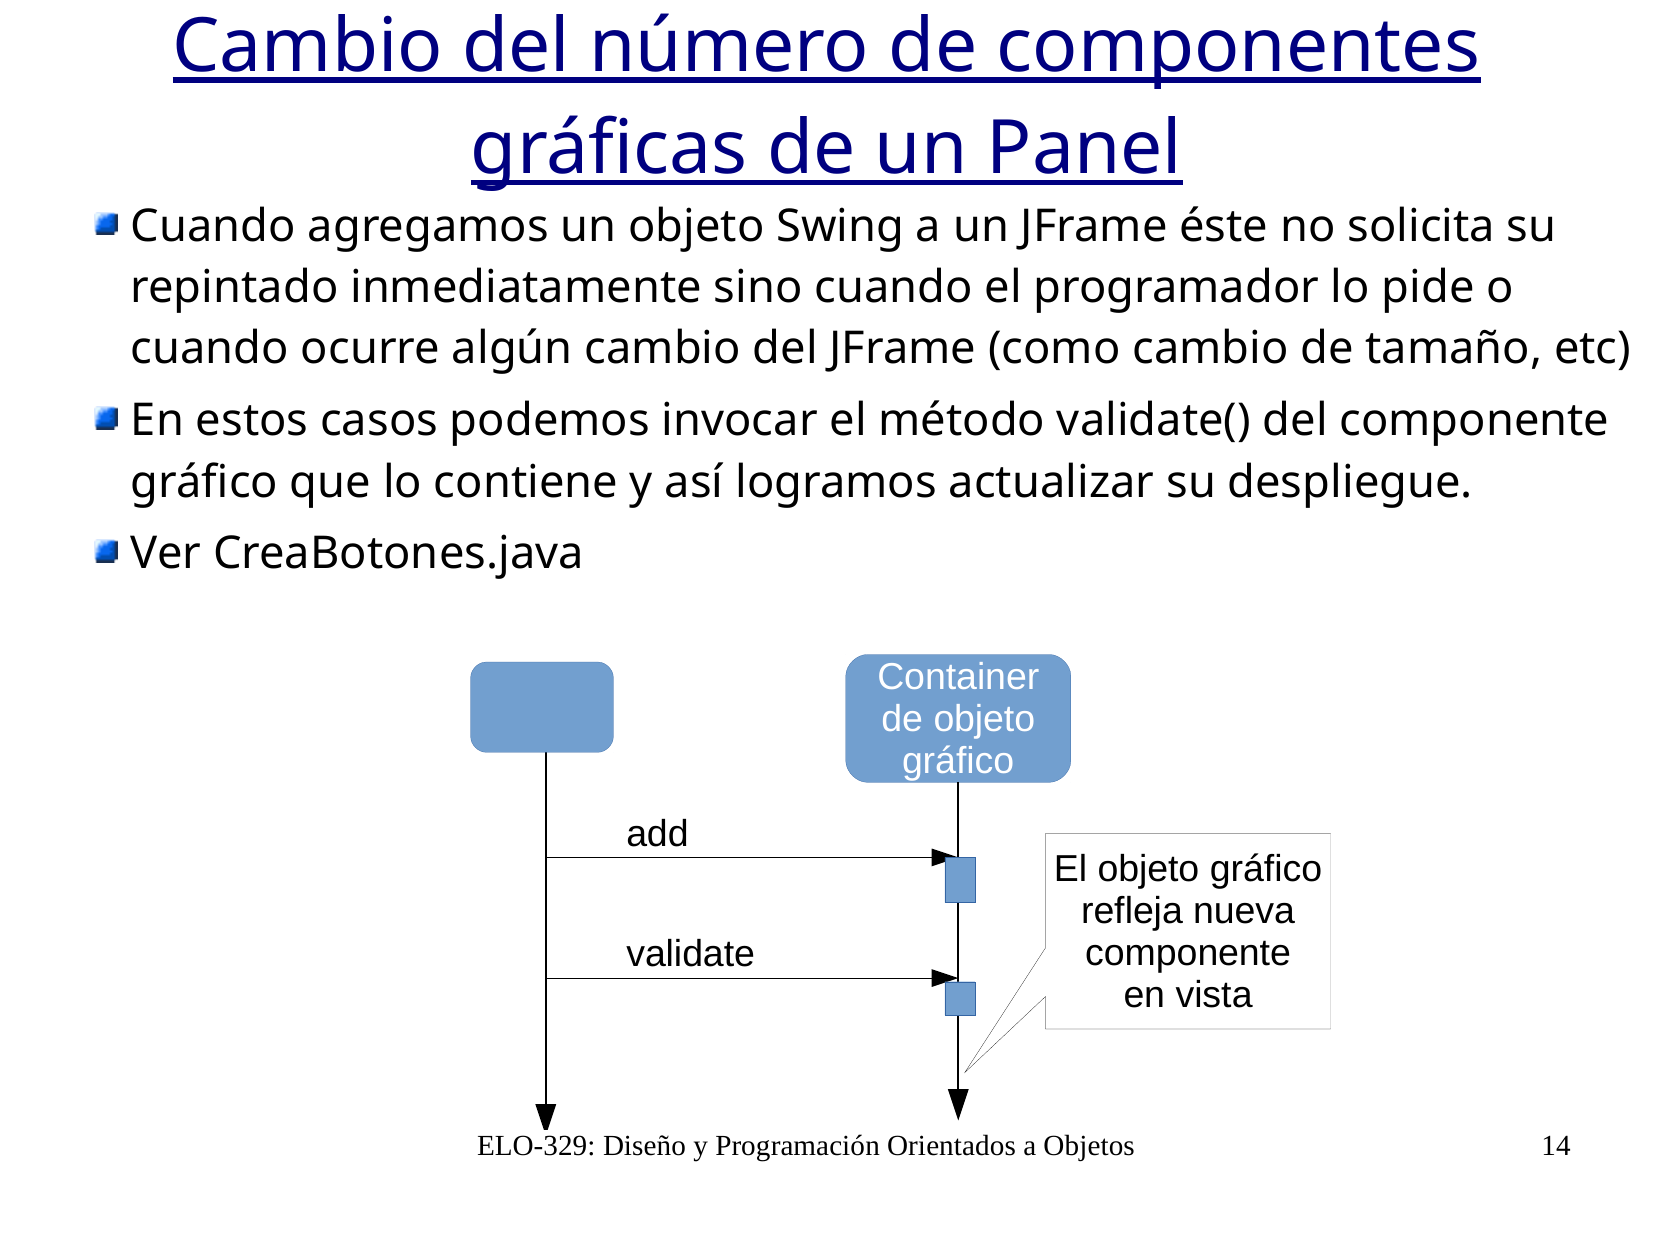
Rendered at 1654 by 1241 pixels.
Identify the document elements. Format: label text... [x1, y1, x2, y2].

chart [465, 637, 1342, 1130]
title Cambio del número de componentes gráficas de un Panel [82, 11, 1571, 177]
list Cuando agregamos un objeto Swing a un JFrame éste no solicita su repintado inmediatamente sino cuando el programador lo pide o cuando ocurre algún cambio del JFrame (como cambio de tamaño, etc) En estos casos podemos invocar el método validate() del componente gráfico que lo contiene y así logramos actualizar su despliegue. Ver CreaBotones.java [82, 192, 1654, 643]
